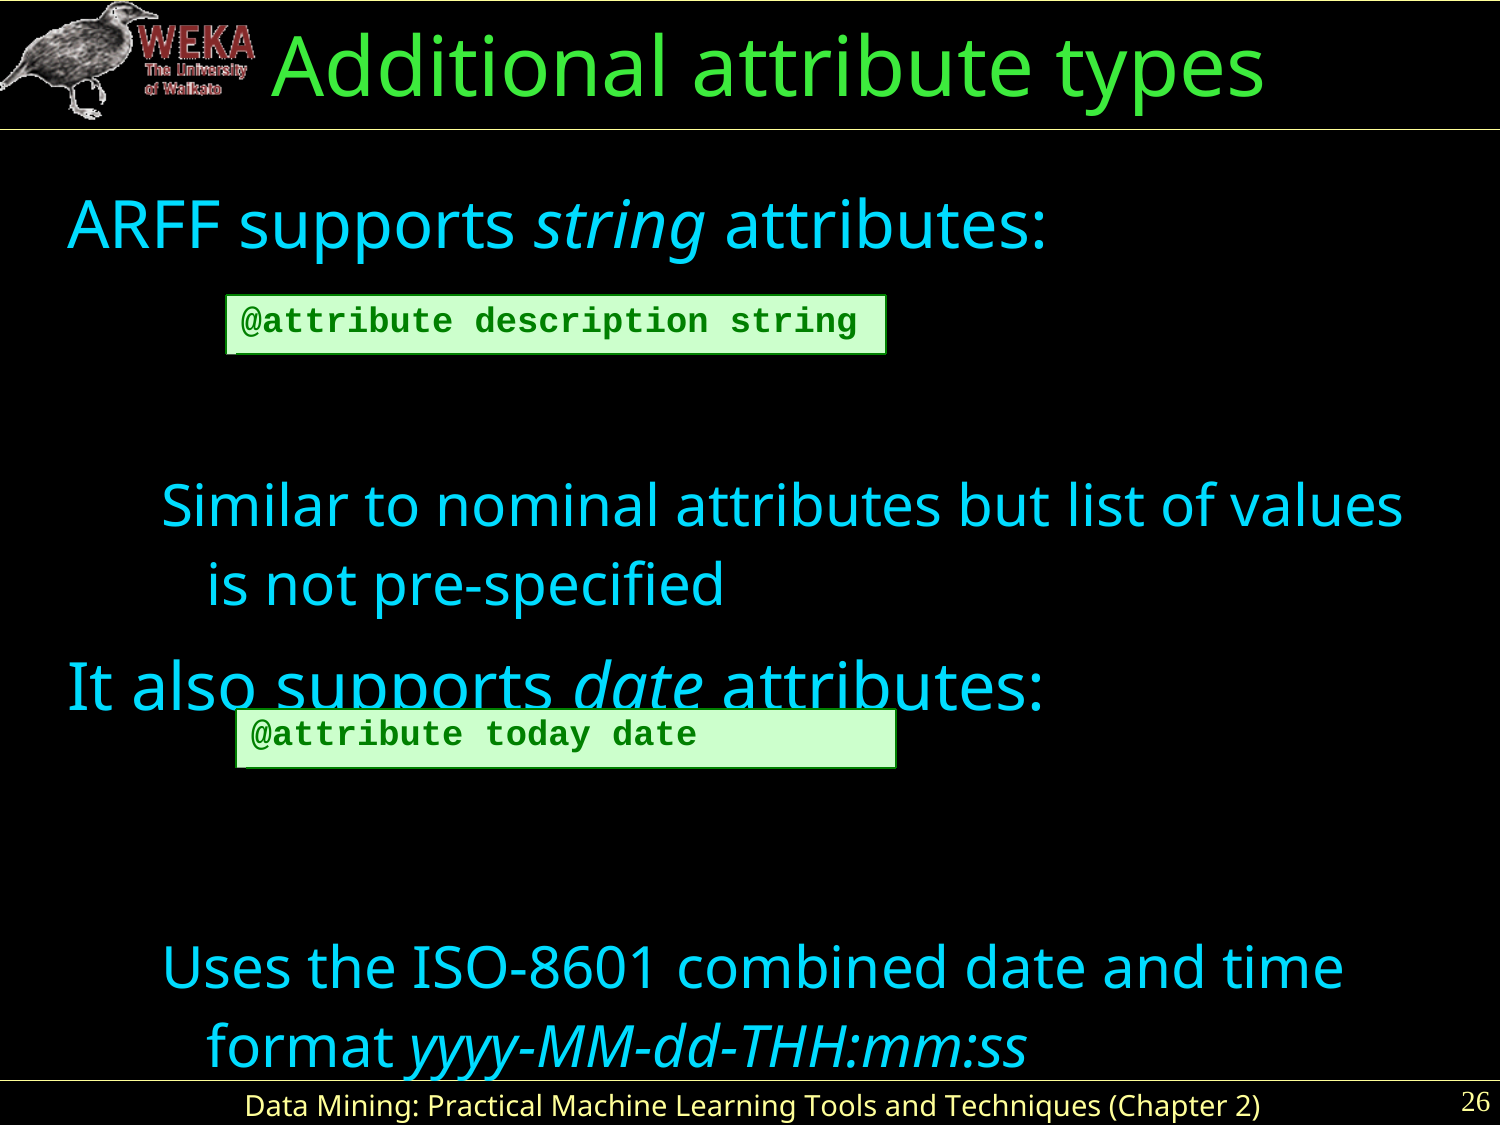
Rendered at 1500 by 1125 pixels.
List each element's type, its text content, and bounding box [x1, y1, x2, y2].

picture [0, 1, 266, 129]
text_box @attribute today date [237, 710, 895, 768]
text_box @attribute description string [226, 296, 885, 355]
title Additional attribute types [295, 0, 1486, 159]
list ARFF supports string attributes: Similar to nominal attributes but list of values is not pre-specified It also supports date attributes: Uses the ISO-8601 combined date and time format yyyy-MM-dd-THH:mm:ss [67, 177, 1418, 1093]
